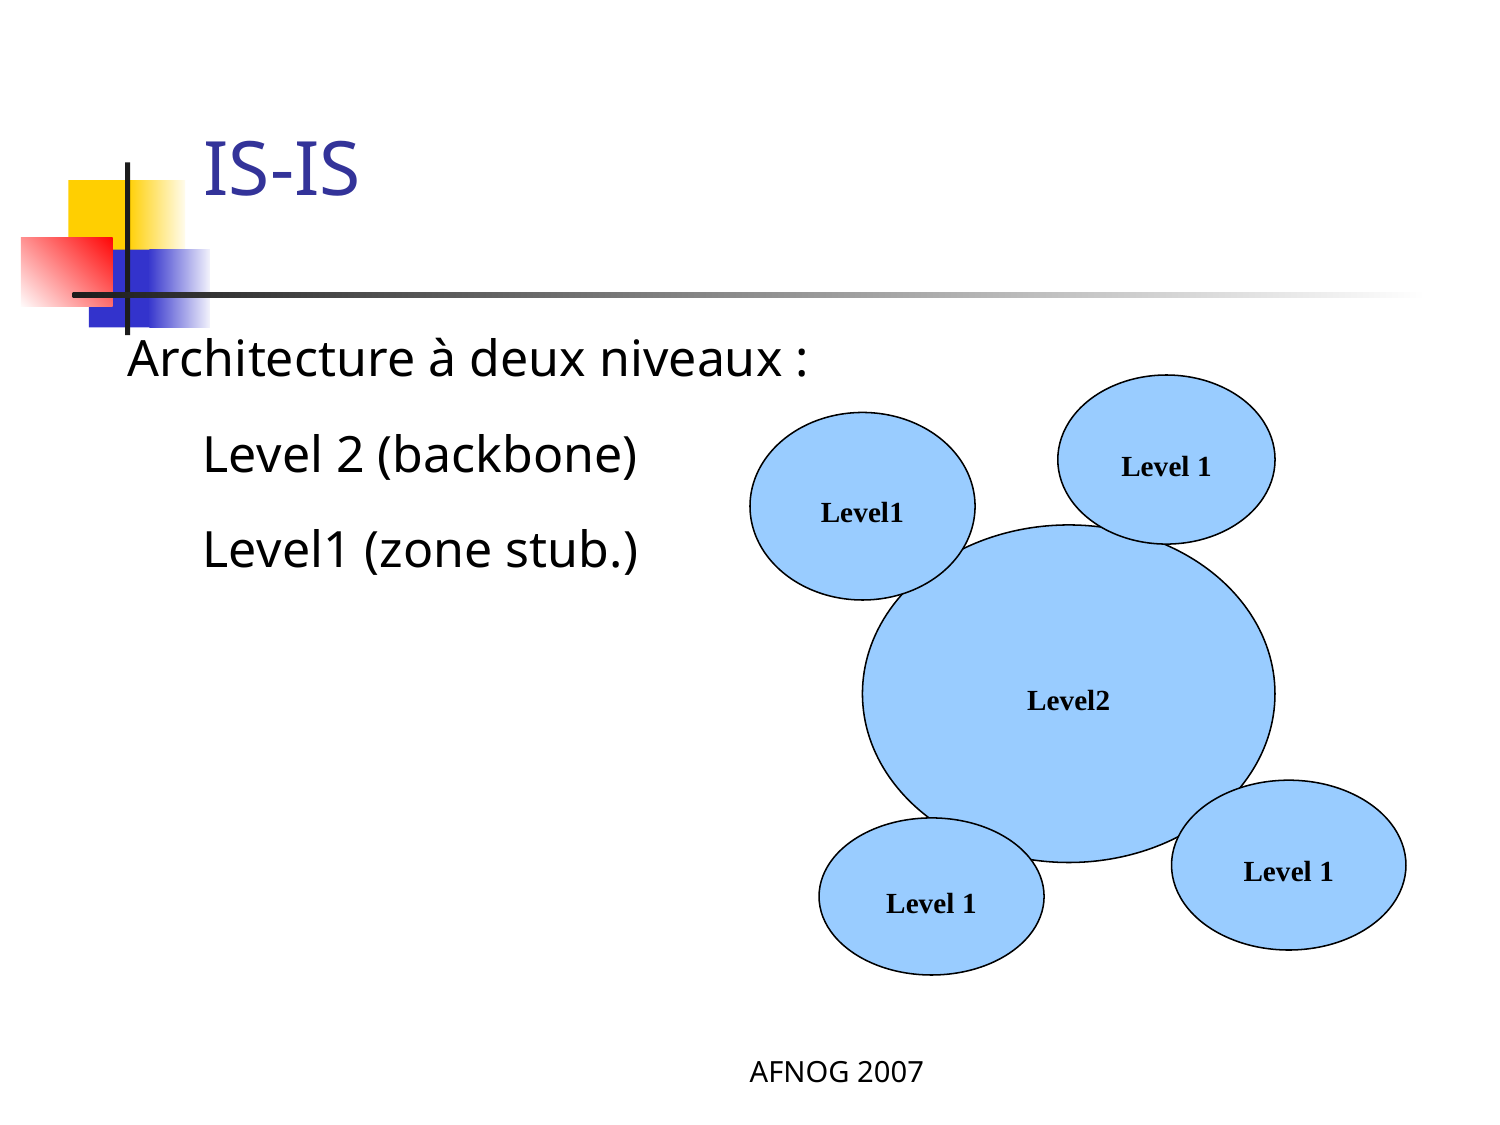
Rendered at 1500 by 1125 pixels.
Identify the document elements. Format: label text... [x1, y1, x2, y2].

text_box Level2 [862, 524, 1276, 863]
text_box Level 1 [1171, 780, 1406, 951]
title IS-IS [188, 74, 1468, 225]
text_box Level 1 [1057, 375, 1276, 545]
text_box Level 1 [819, 817, 1045, 976]
text_box Level1 [750, 412, 976, 601]
list Architecture à deux niveaux : Level 2 (backbone) Level1 (zone stub.) [112, 315, 1432, 1013]
